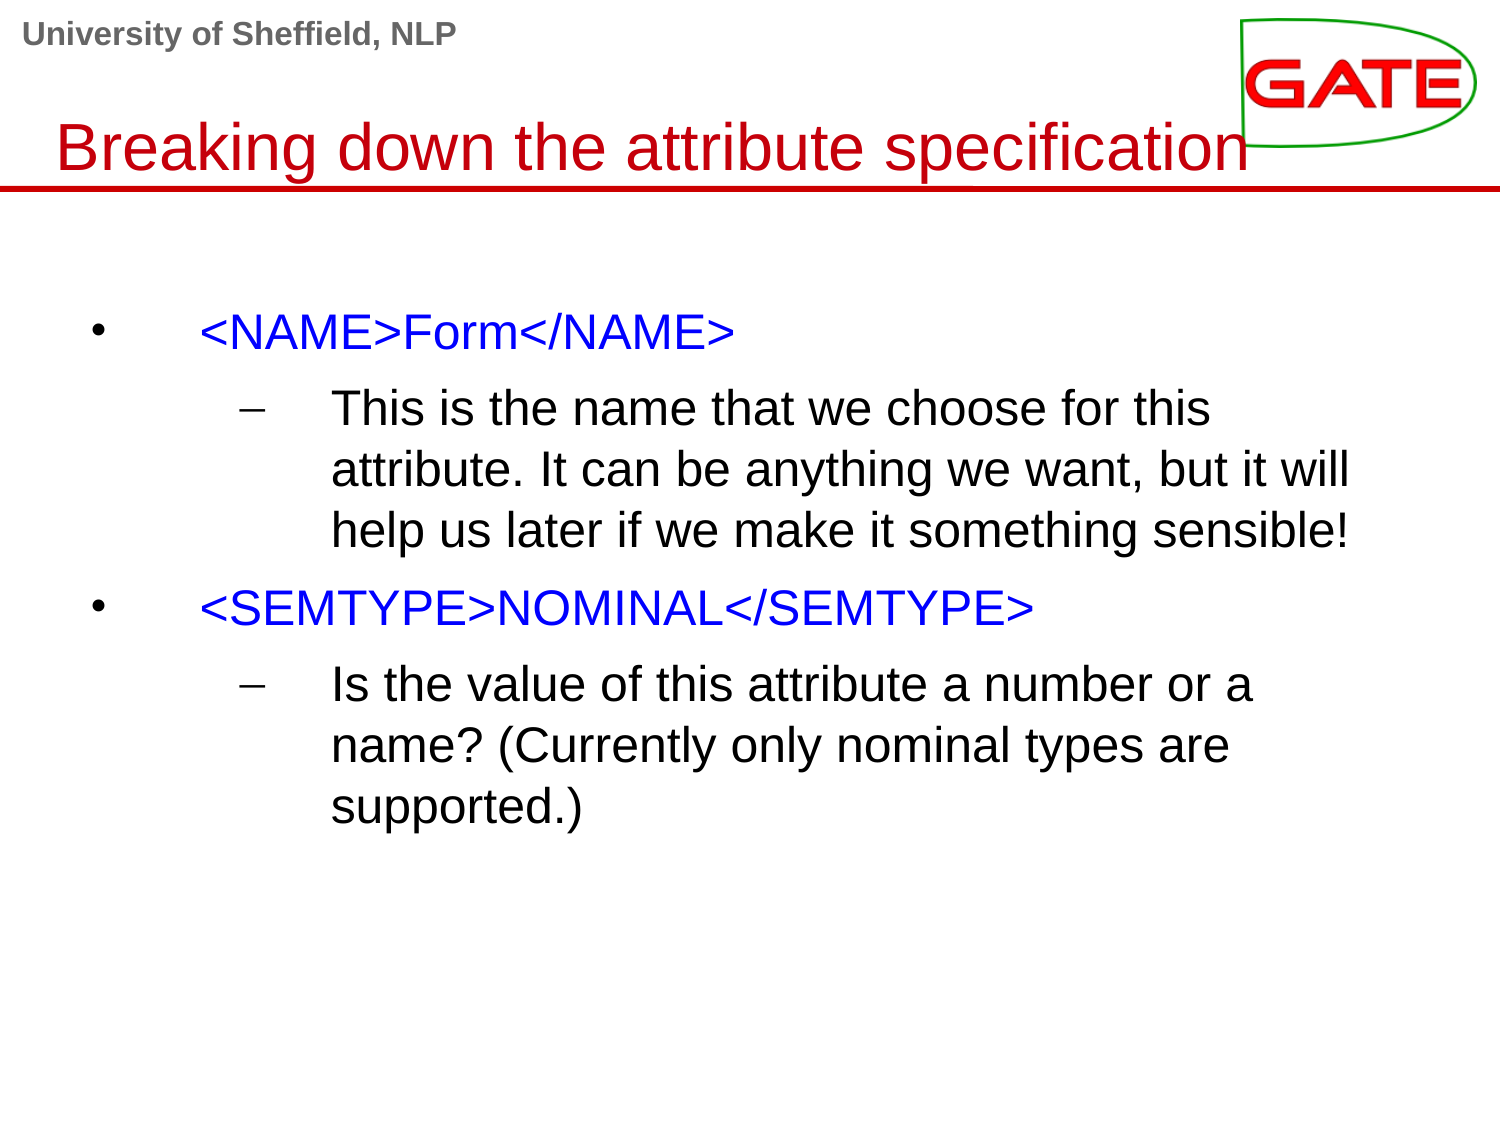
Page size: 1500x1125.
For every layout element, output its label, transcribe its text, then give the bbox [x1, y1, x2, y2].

picture [1240, 18, 1477, 148]
list <NAME>Form</NAME> This is the name that we choose for this attribute. It can be anything we want, but it will help us later if we make it something sensible! <SEMTYPE>NOMINAL</SEMTYPE> Is the value of this attribute a number or a name? (Currently only nominal types are supported.) [75, 290, 1425, 1034]
title Breaking down the attribute specification [41, 37, 1391, 254]
